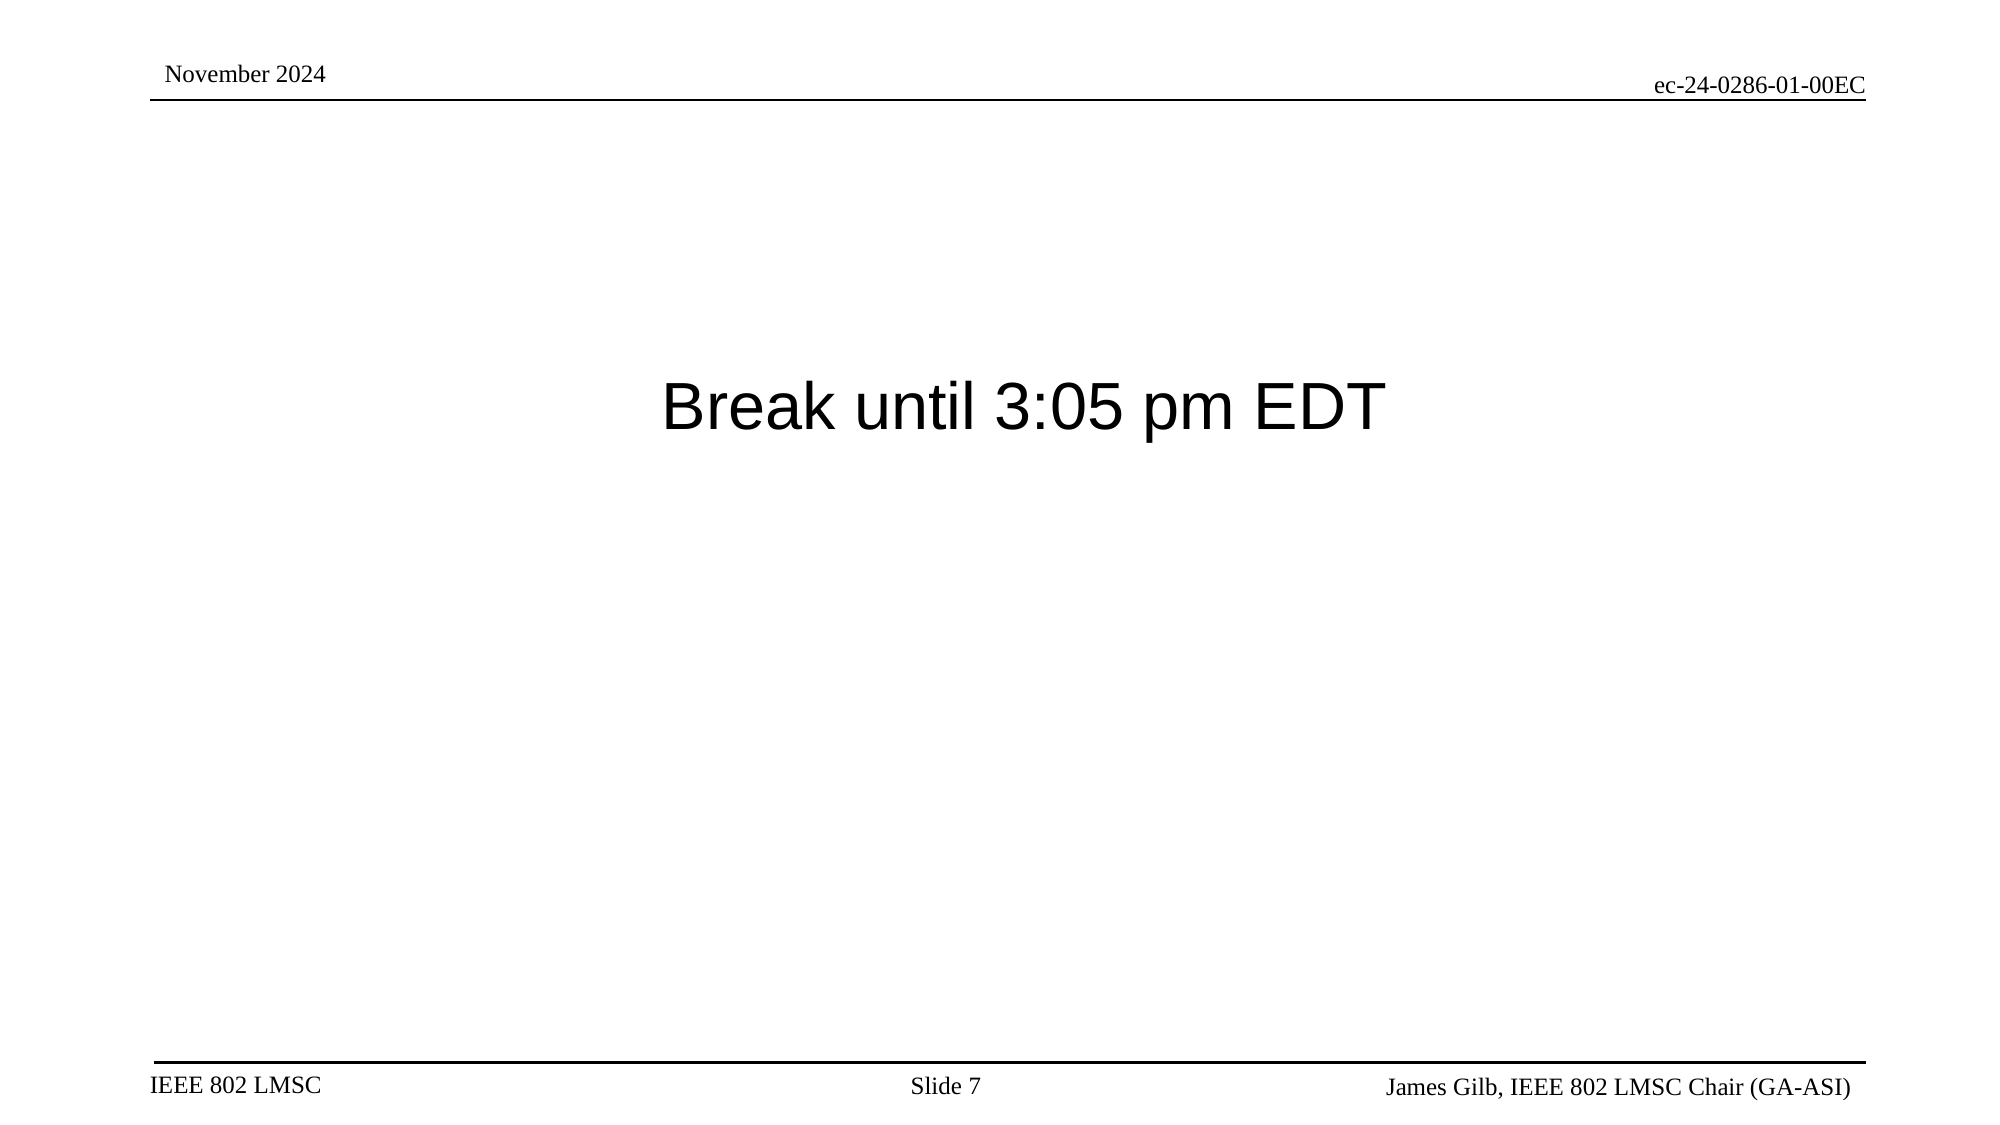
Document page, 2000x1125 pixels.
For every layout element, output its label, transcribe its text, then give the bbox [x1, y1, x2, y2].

subtitle Break until 3:05 pm EDT [149, 112, 1900, 693]
